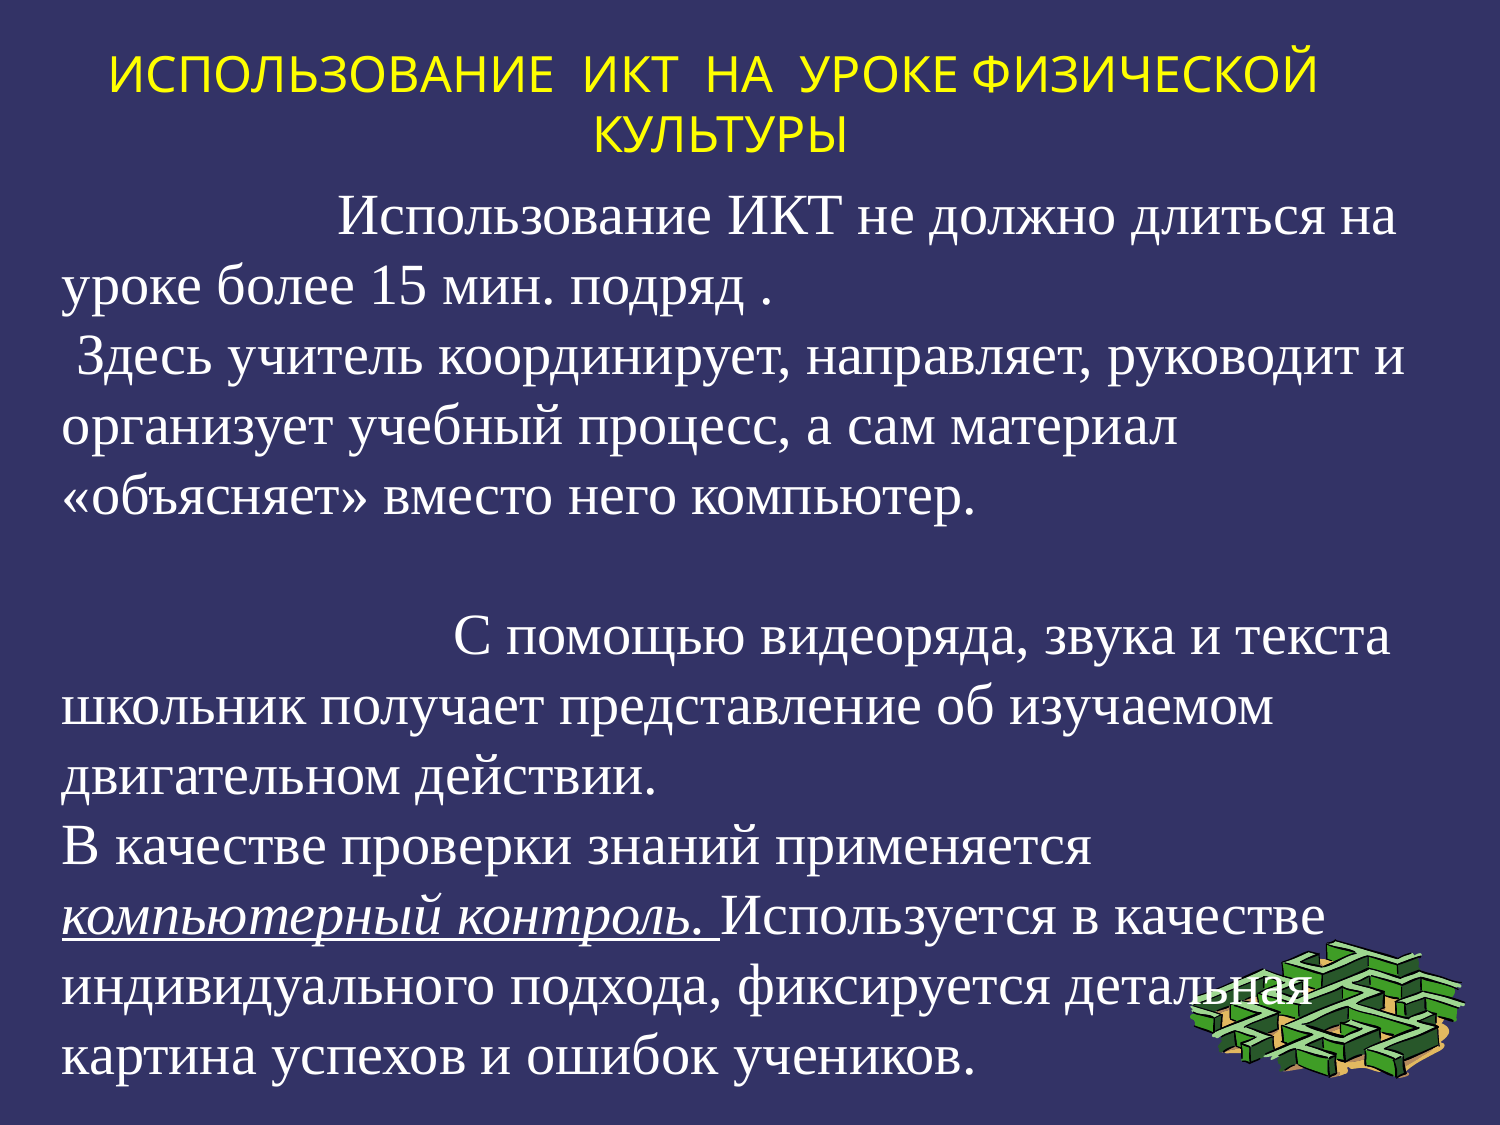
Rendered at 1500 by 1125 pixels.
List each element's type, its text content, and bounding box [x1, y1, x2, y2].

text_box ИСПОЛЬЗОВАНИЕ ИКТ НА УРОКЕ ФИЗИЧЕСКОЙ КУЛЬТУРЫ [0, 35, 1442, 170]
text_box Использование ИКТ не должно длиться на уроке более 15 мин. подряд . Здесь учитель координирует, направляет, руководит и организует учебный процесс, а сам материал «объясняет» вместо него компьютер. С помощью видеоряда, звука и текста школьник получает представление об изучаемом двигательном действии. В качестве проверки знаний применяется компьютерный контроль. Используется в качестве индивидуального подхода, фиксируется детальная картина успехов и ошибок учеников. [46, 133, 1465, 1125]
